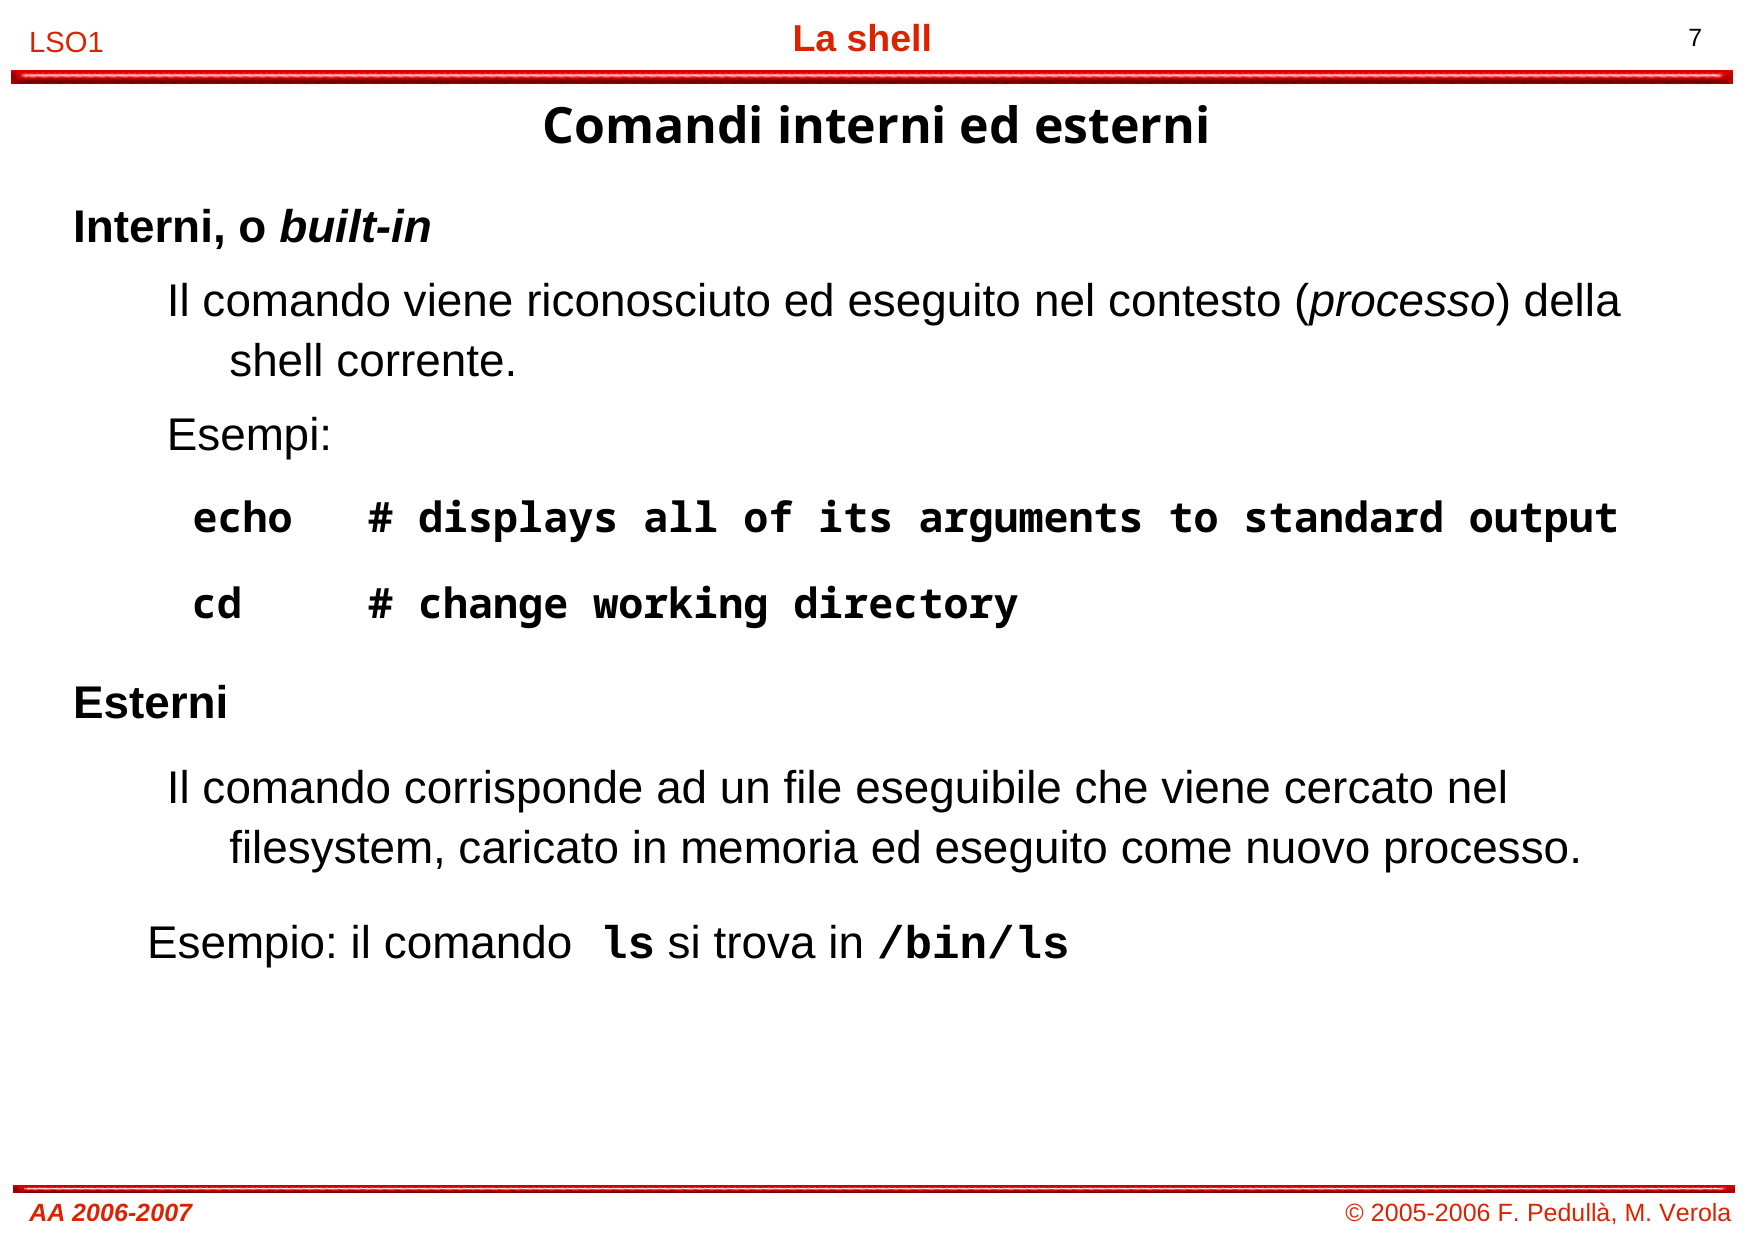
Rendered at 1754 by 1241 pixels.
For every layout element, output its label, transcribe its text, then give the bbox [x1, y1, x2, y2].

picture [11, 70, 1733, 84]
picture [13, 1185, 1735, 1193]
title Comandi interni ed esterni [499, 78, 1254, 174]
list Interni, o built-in Il comando viene riconosciuto ed eseguito nel contesto (processo) della shell corrente. Esempi: echo # displays all of its arguments to standard output cd # change working directory Esterni Il comando corrisponde ad un file eseguibile che viene cercato nel filesystem, caricato in memoria ed eseguito come nuovo processo. Esempio: il comando ls si trova in /bin/ls [58, 190, 1696, 1049]
